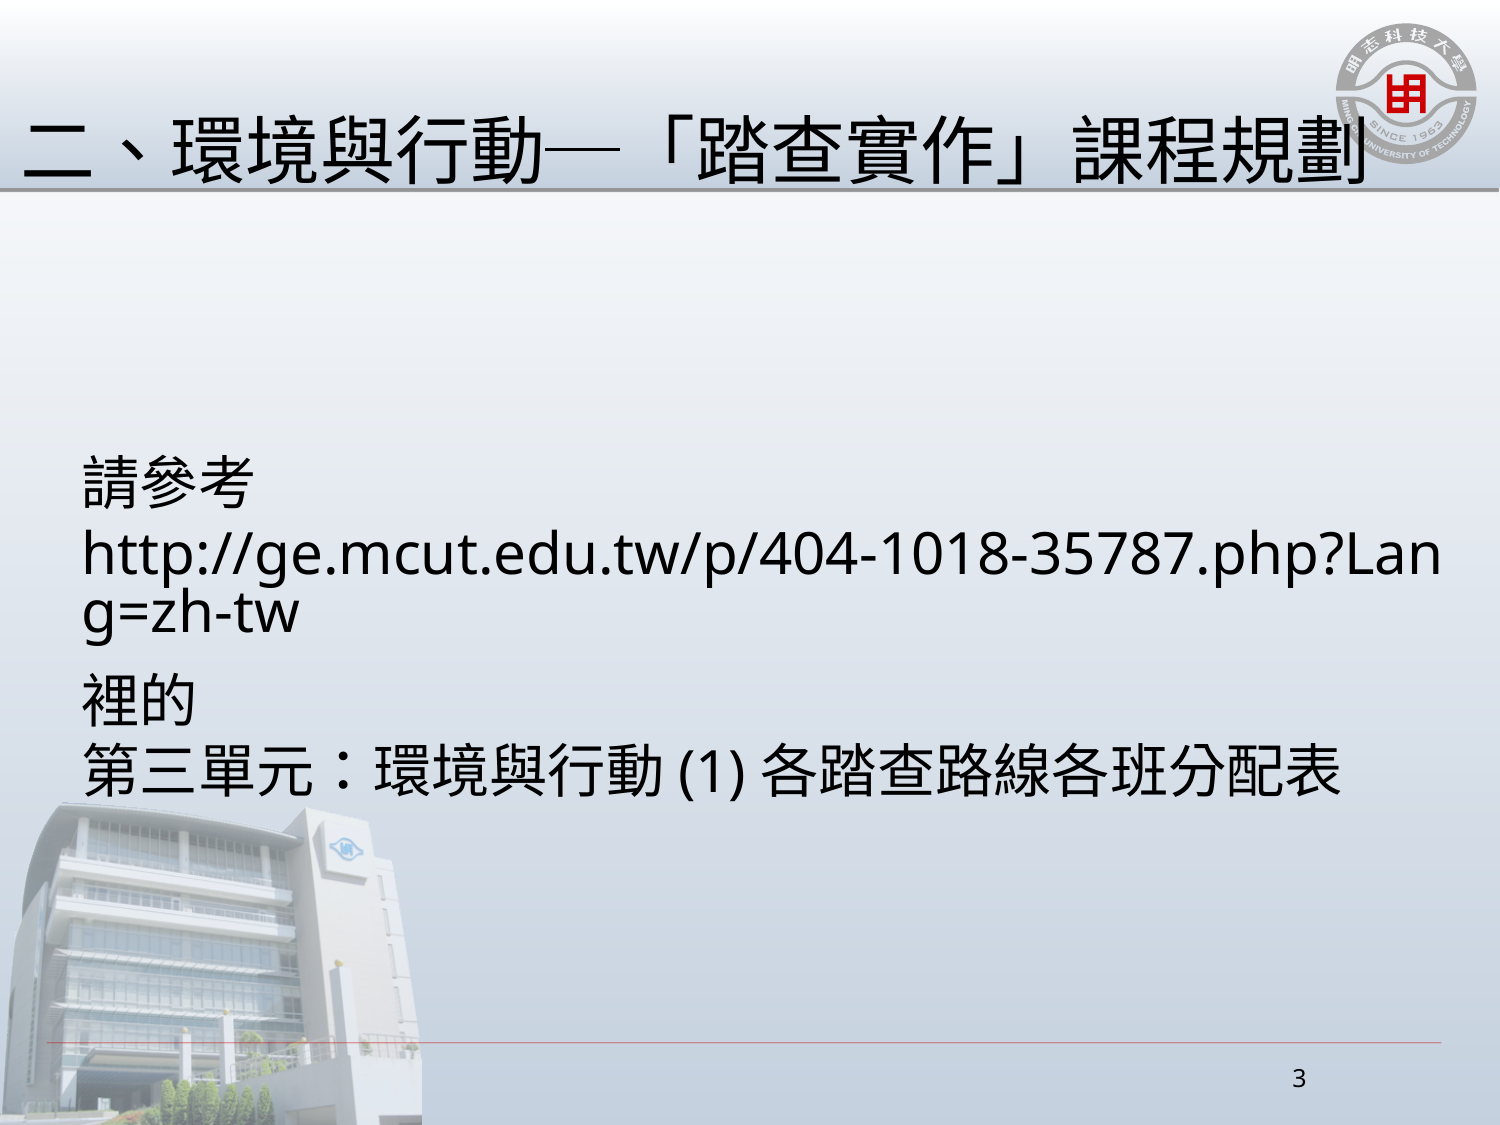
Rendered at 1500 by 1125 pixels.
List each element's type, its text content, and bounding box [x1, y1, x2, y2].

text_box 請參考 http://ge.mcut.edu.tw/p/404-1018-35787.php?Lang=zh-tw 裡的 第三單元：環境與行動(1)各踏查路線各班分配表 [67, 439, 1472, 753]
text_box 二、環境與行動─「踏查實作」課程規劃 [5, 54, 1500, 243]
text_box [1277, 1054, 1401, 1103]
